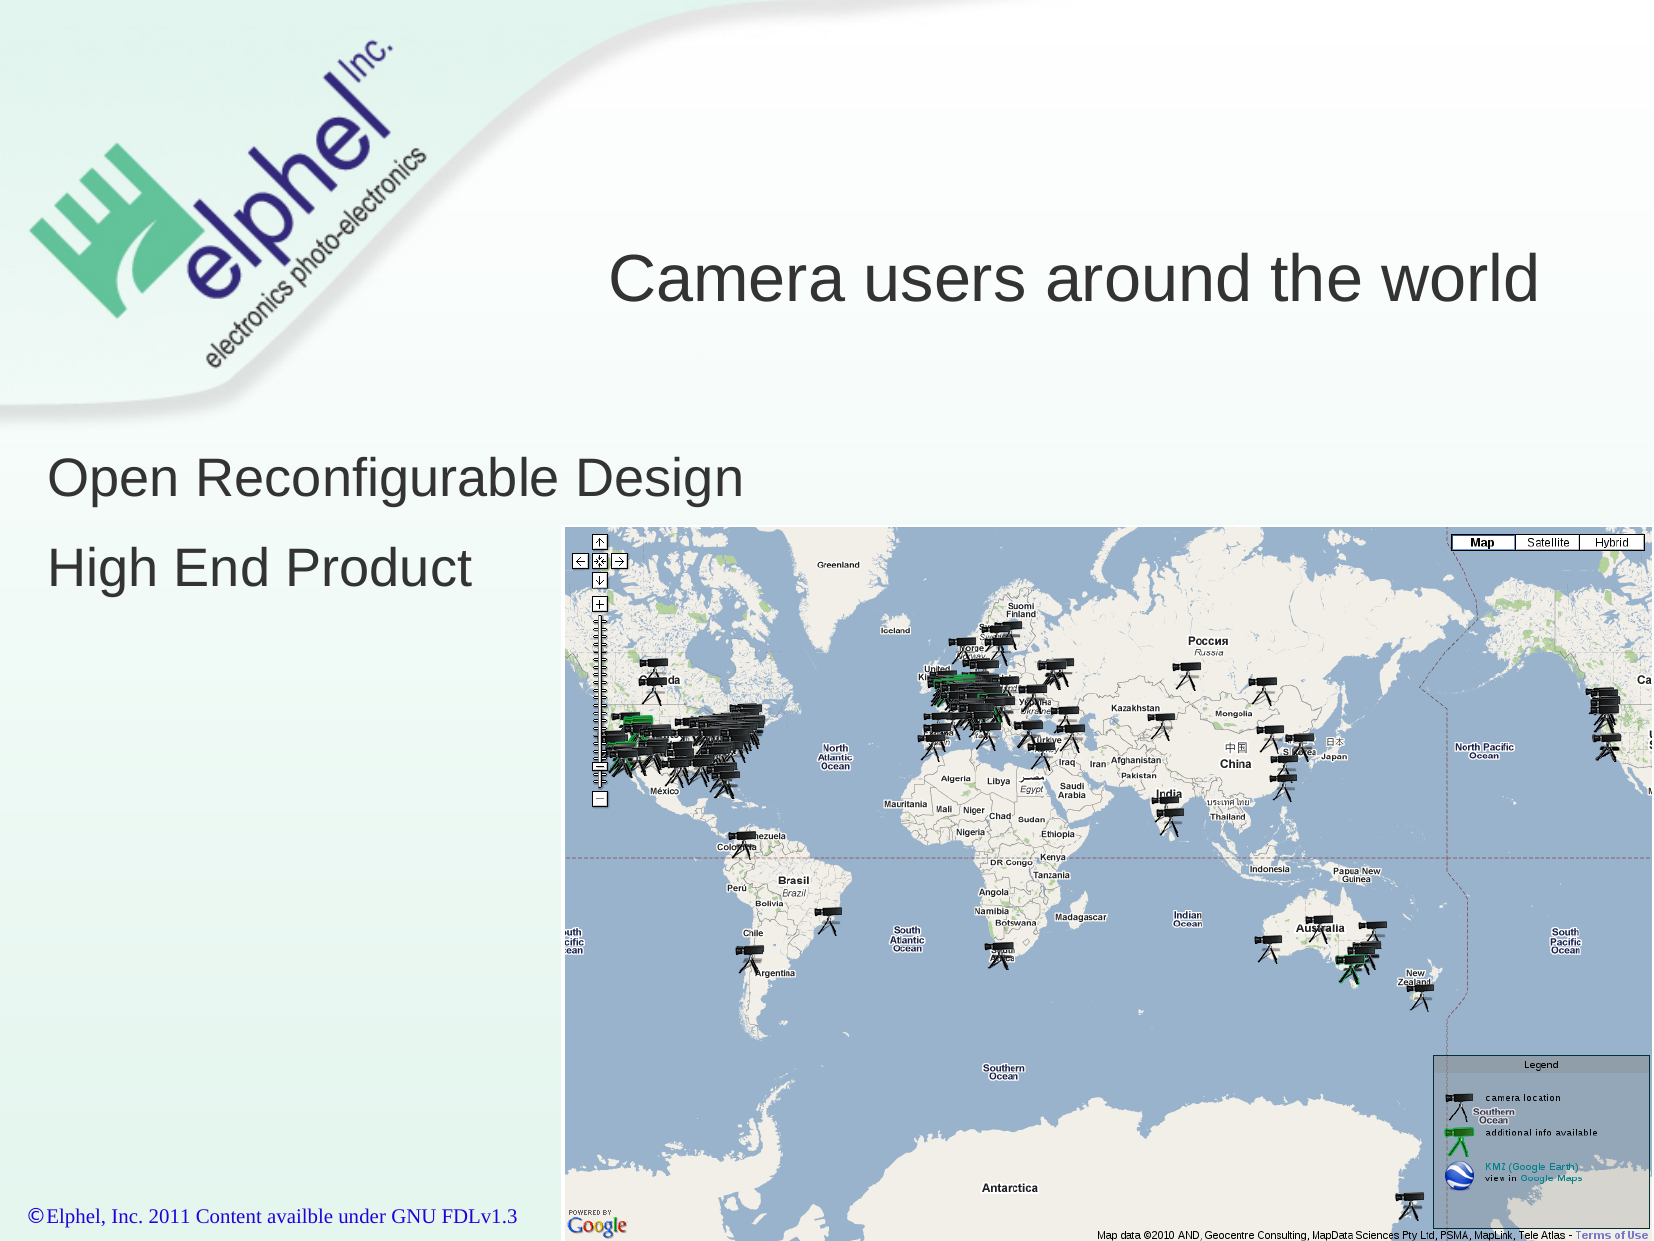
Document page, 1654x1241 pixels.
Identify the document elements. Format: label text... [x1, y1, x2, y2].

list Camera users around the world [590, 236, 1595, 384]
list Open Reconfigurable Design High End Product [29, 442, 798, 650]
picture [0, 0, 1654, 1241]
